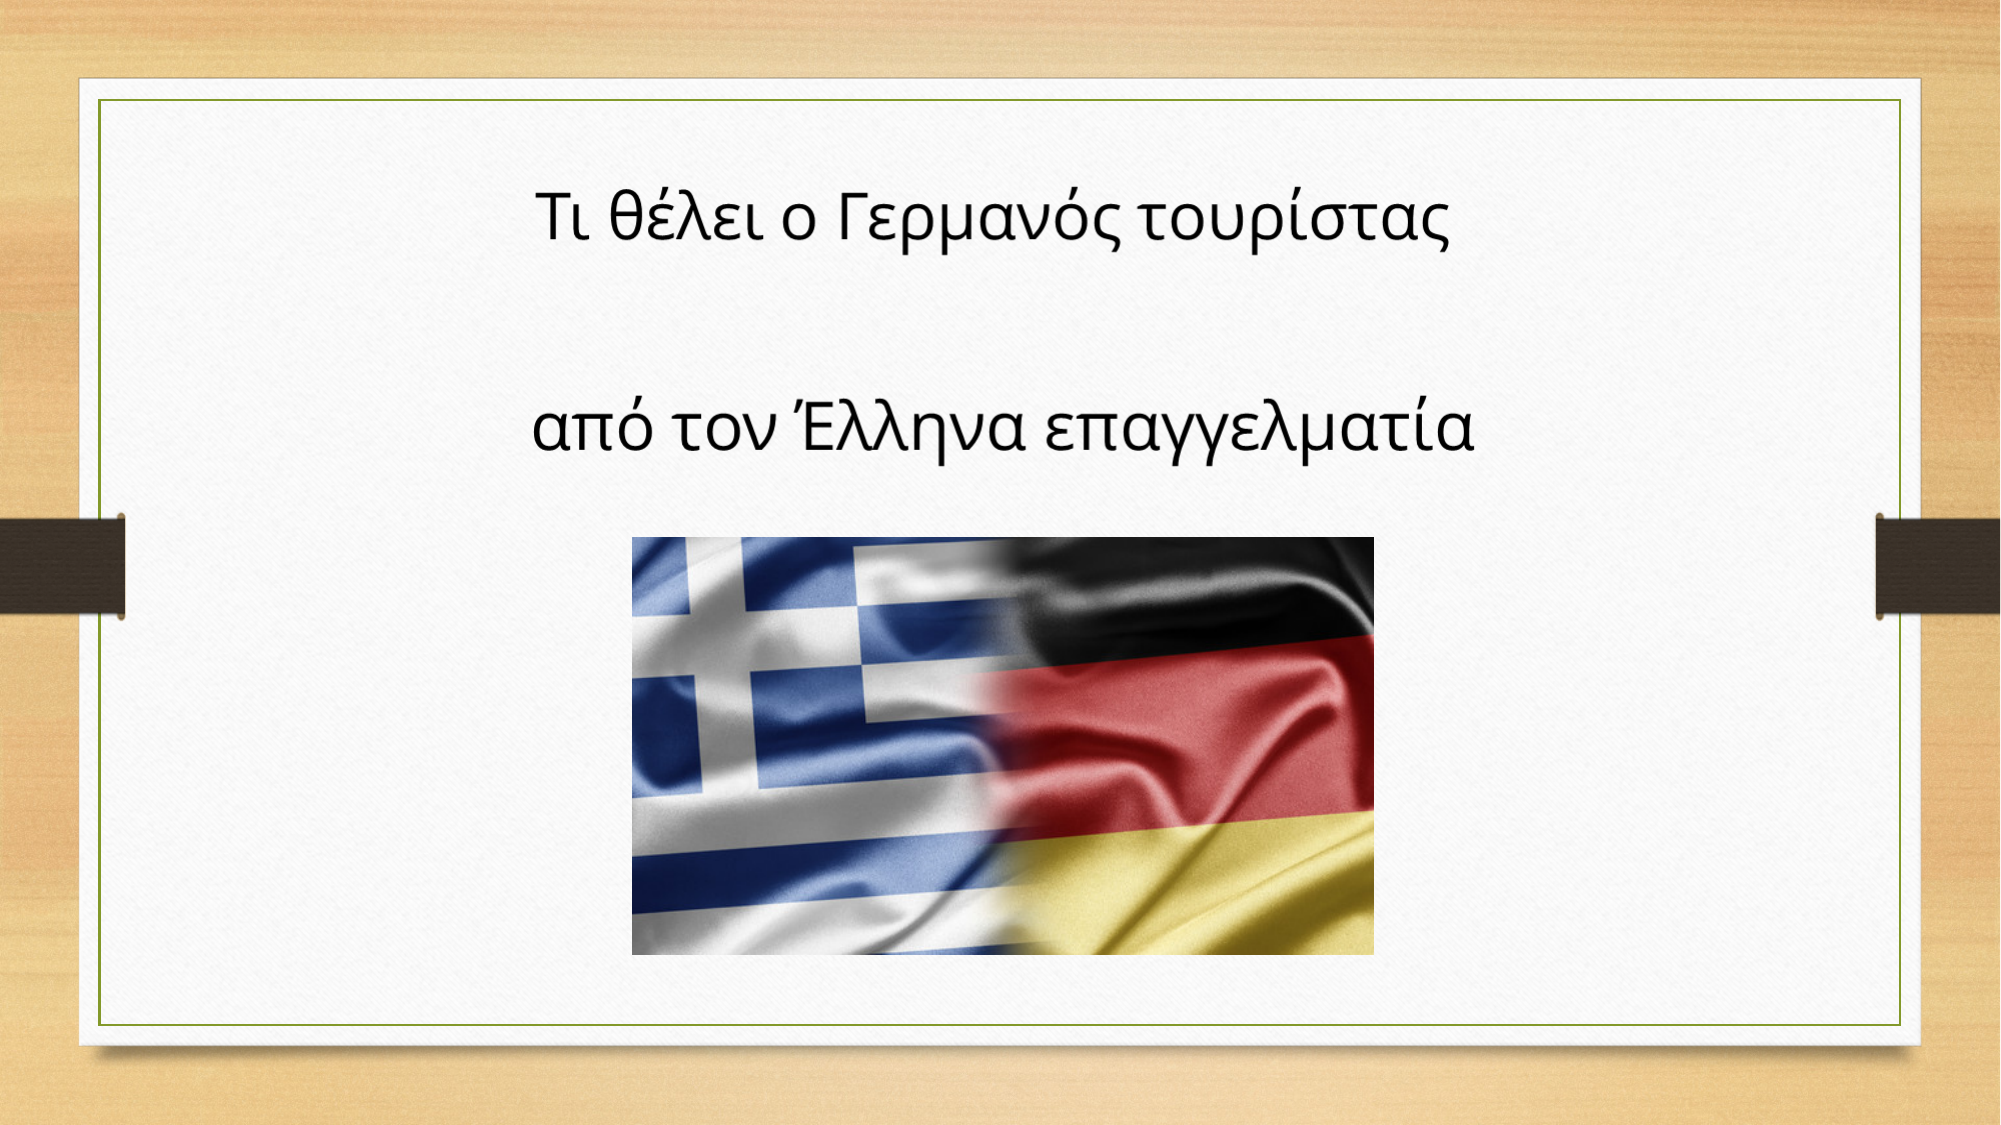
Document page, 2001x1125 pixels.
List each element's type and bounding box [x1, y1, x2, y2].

picture [490, 158, 1515, 507]
picture [632, 537, 1374, 955]
